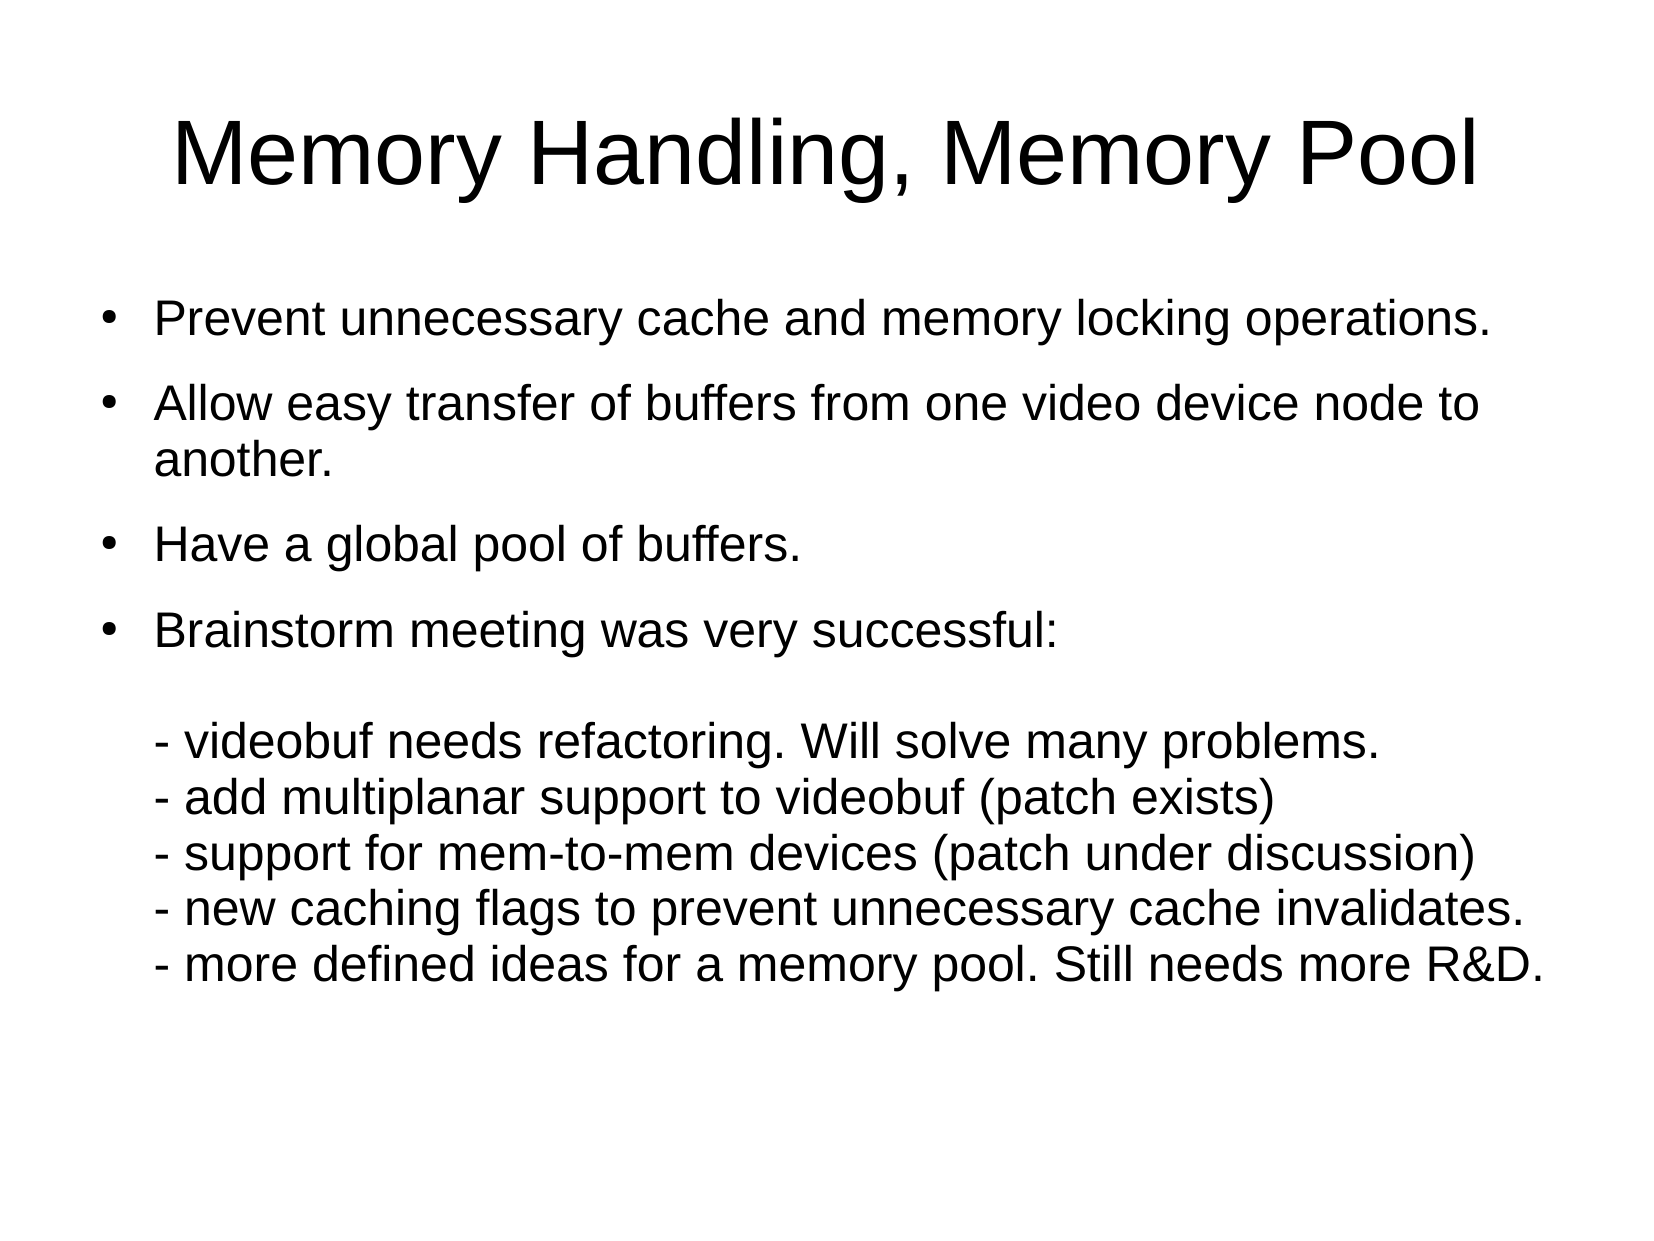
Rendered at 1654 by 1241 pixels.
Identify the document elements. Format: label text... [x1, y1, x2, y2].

title Memory Handling, Memory Pool [82, 56, 1571, 250]
list Prevent unnecessary cache and memory locking operations. Allow easy transfer of buffers from one video device node to another. Have a global pool of buffers. Brainstorm meeting was very successful: - videobuf needs refactoring. Will solve many problems. - add multiplanar support to videobuf (patch exists) - support for mem-to-mem devices (patch under discussion) - new caching flags to prevent unnecessary cache invalidates. - more defined ideas for a memory pool. Still needs more R&D. [82, 290, 1571, 1094]
